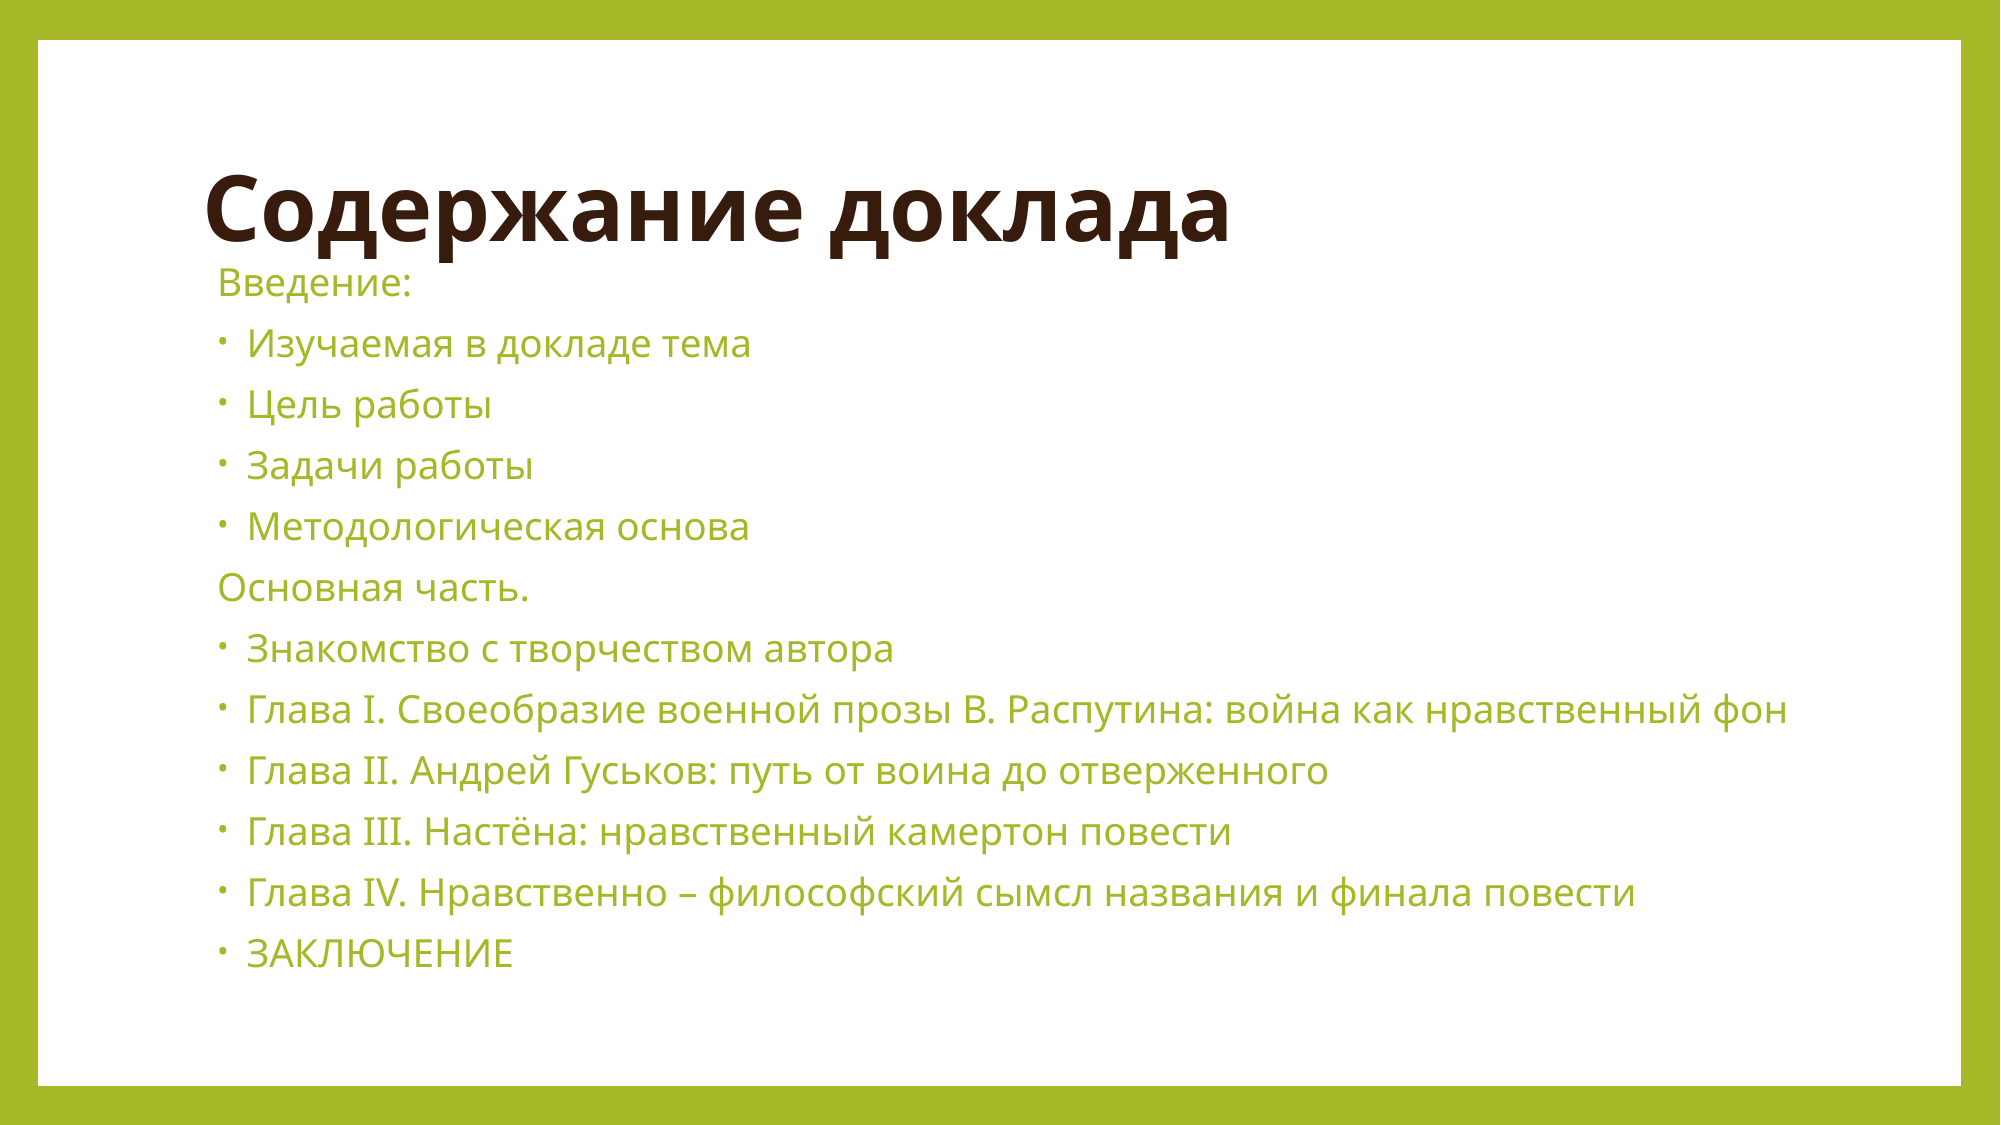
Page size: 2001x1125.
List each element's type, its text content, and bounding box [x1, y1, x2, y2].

title Содержание доклада [187, 99, 1808, 262]
list Введение: Изучаемая в докладе тема Цель работы Задачи работы Методологическая основа Основная часть. Знакомство с творчеством автора Глава I. Своеобразие военной прозы В. Распутина: война как нравственный фон Глава II. Андрей Гуськов: путь от воина до отверженного Глава III. Настёна: нравственный камертон повести Глава IV. Нравственно – философский сымсл названия и финала повести ЗАКЛЮЧЕНИЕ [187, 262, 1808, 1009]
